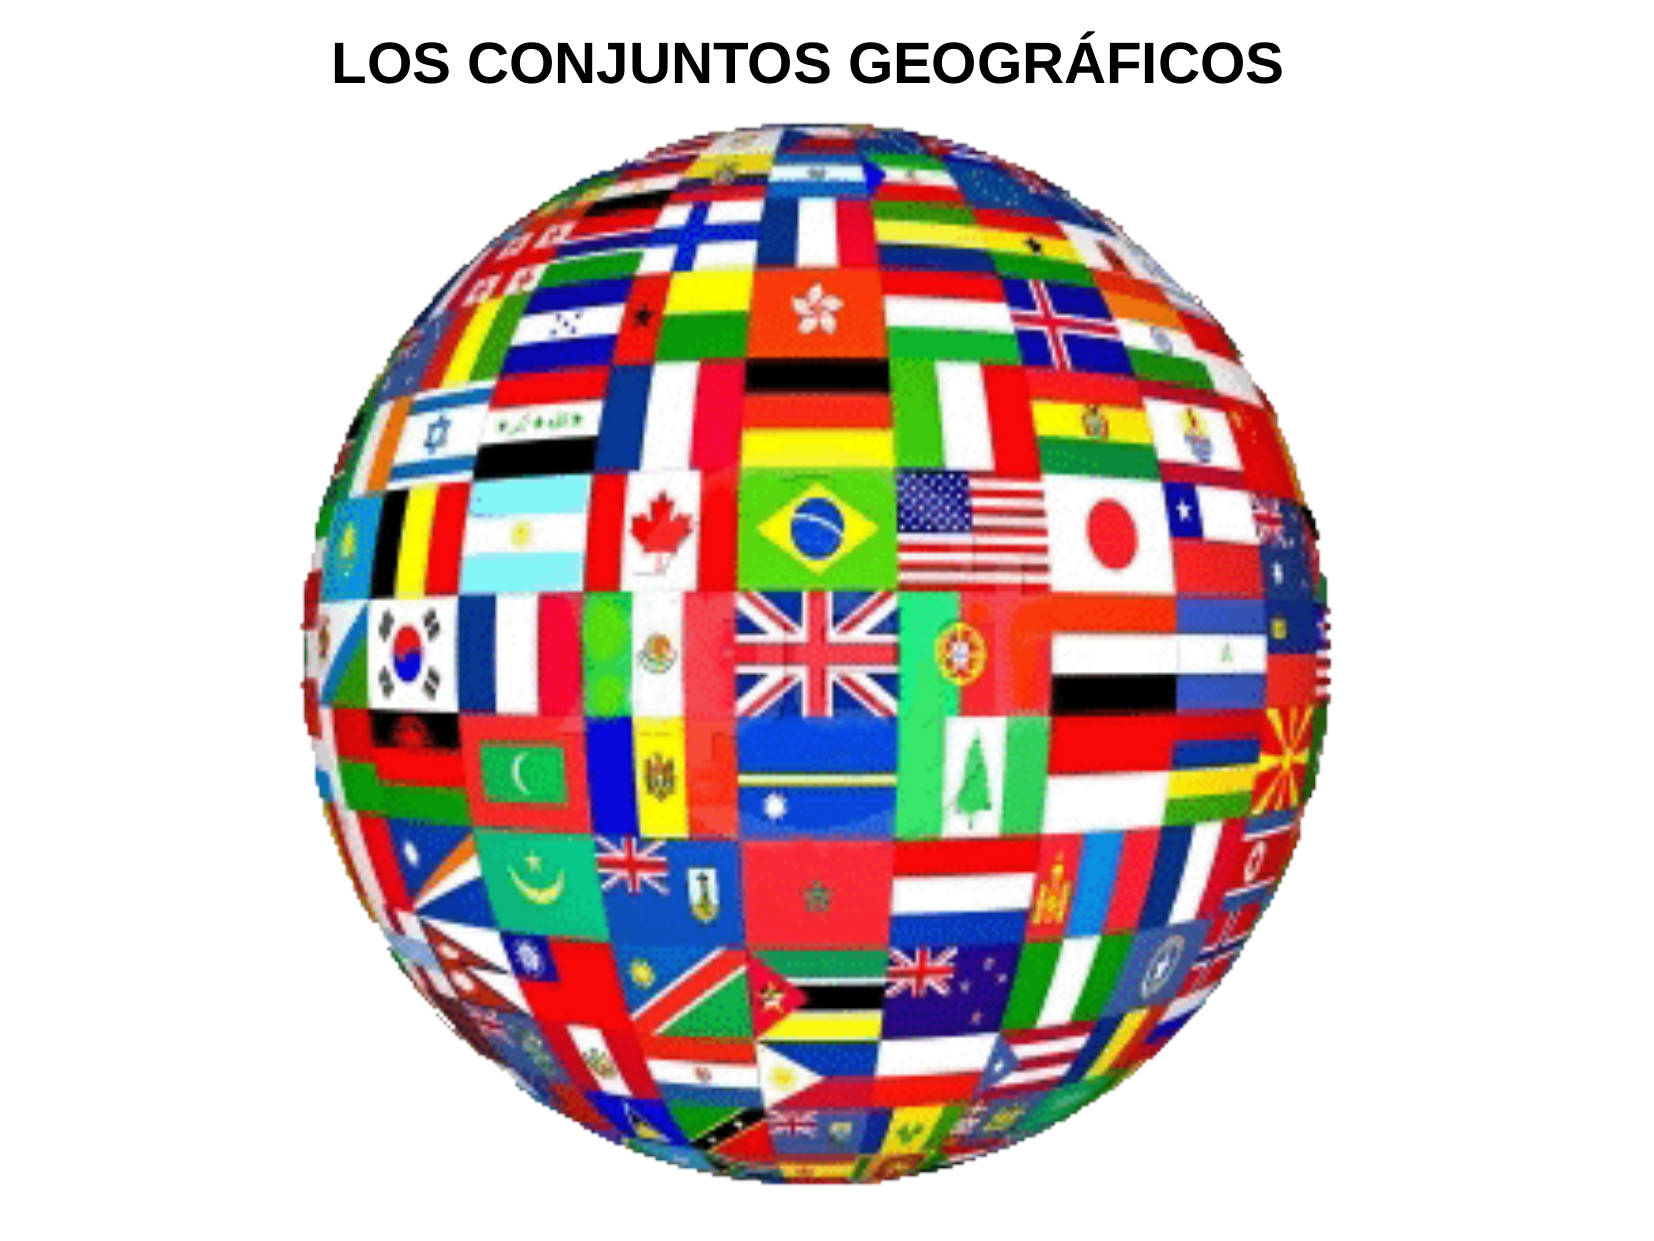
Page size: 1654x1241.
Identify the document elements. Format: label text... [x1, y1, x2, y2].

text_box LOS CONJUNTOS GEOGRÁFICOS [317, 23, 1300, 70]
picture [248, 70, 1382, 1241]
